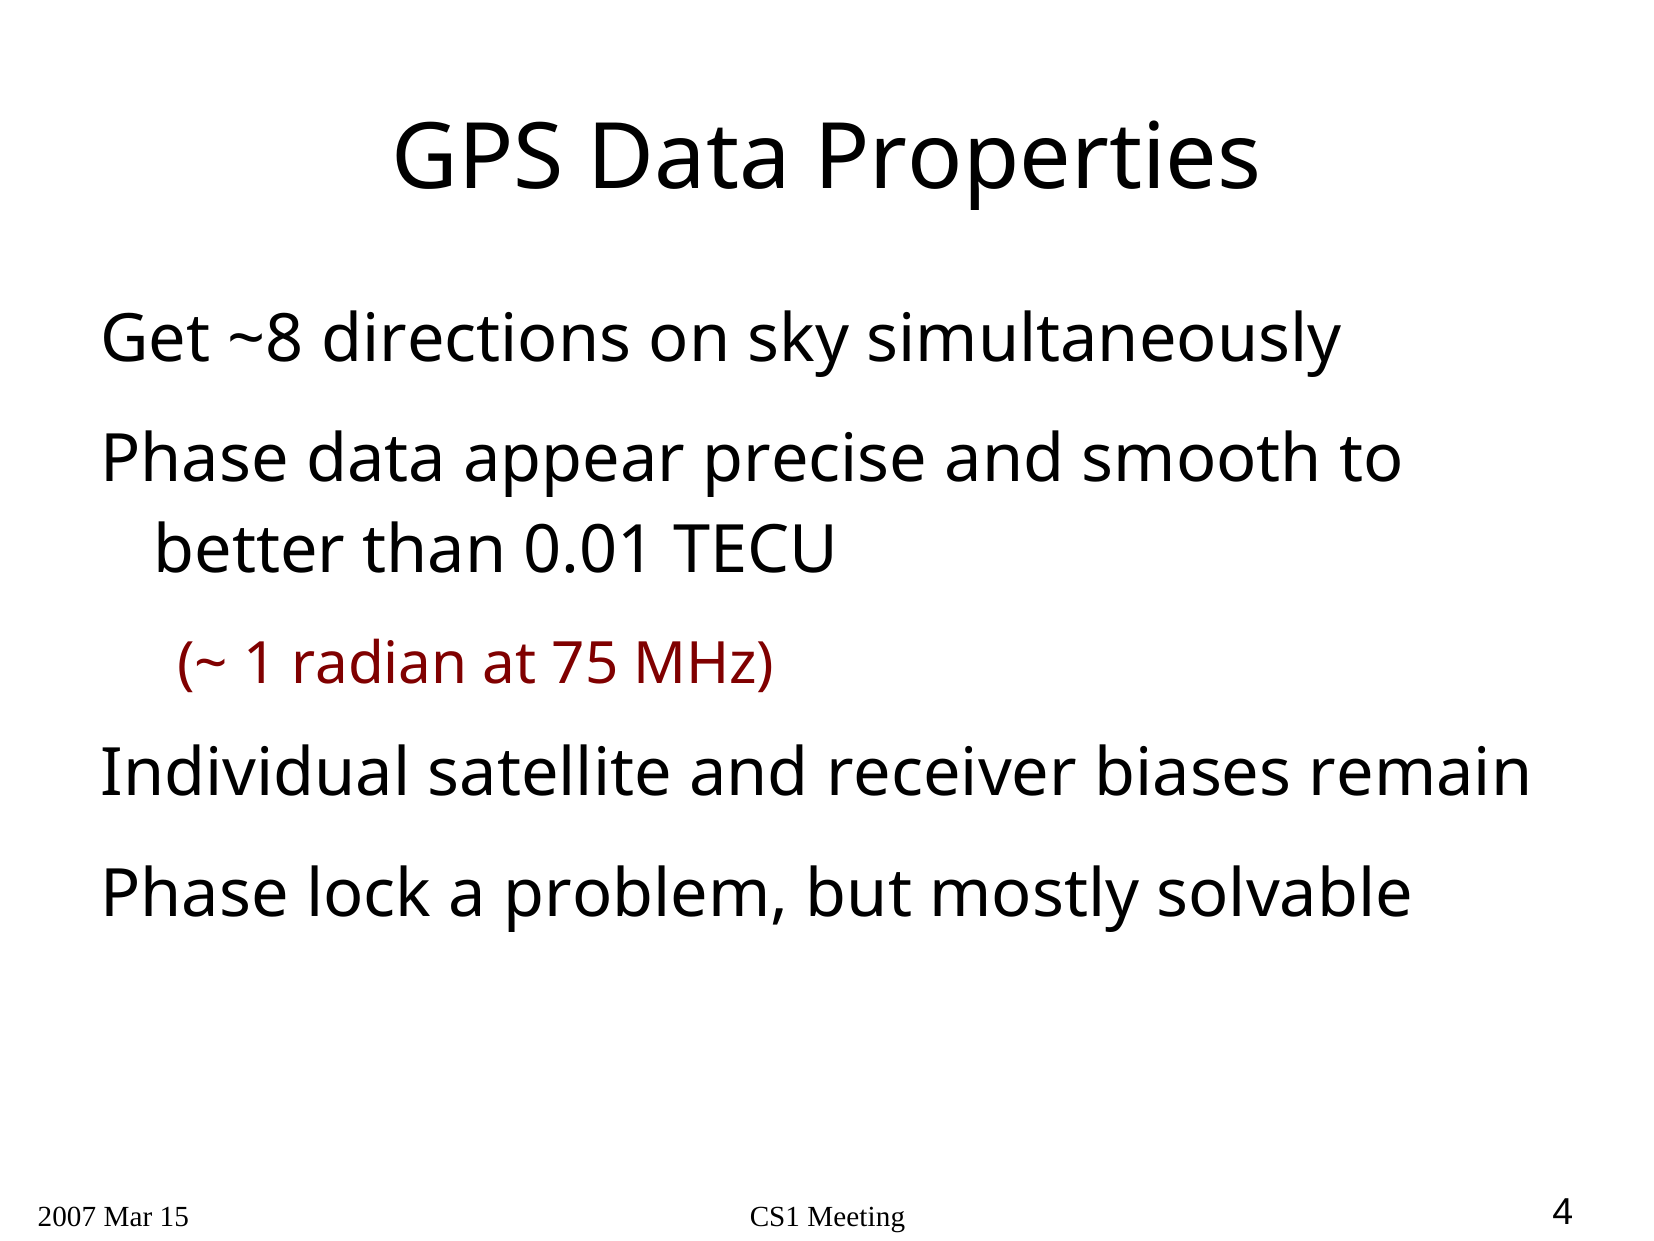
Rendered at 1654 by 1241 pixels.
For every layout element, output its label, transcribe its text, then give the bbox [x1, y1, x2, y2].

title GPS Data Properties [82, 49, 1571, 257]
list Get ~8 directions on sky simultaneously Phase data appear precise and smooth to better than 0.01 TECU (~ 1 radian at 75 MHz) Individual satellite and receiver biases remain Phase lock a problem, but mostly solvable [82, 290, 1571, 1109]
